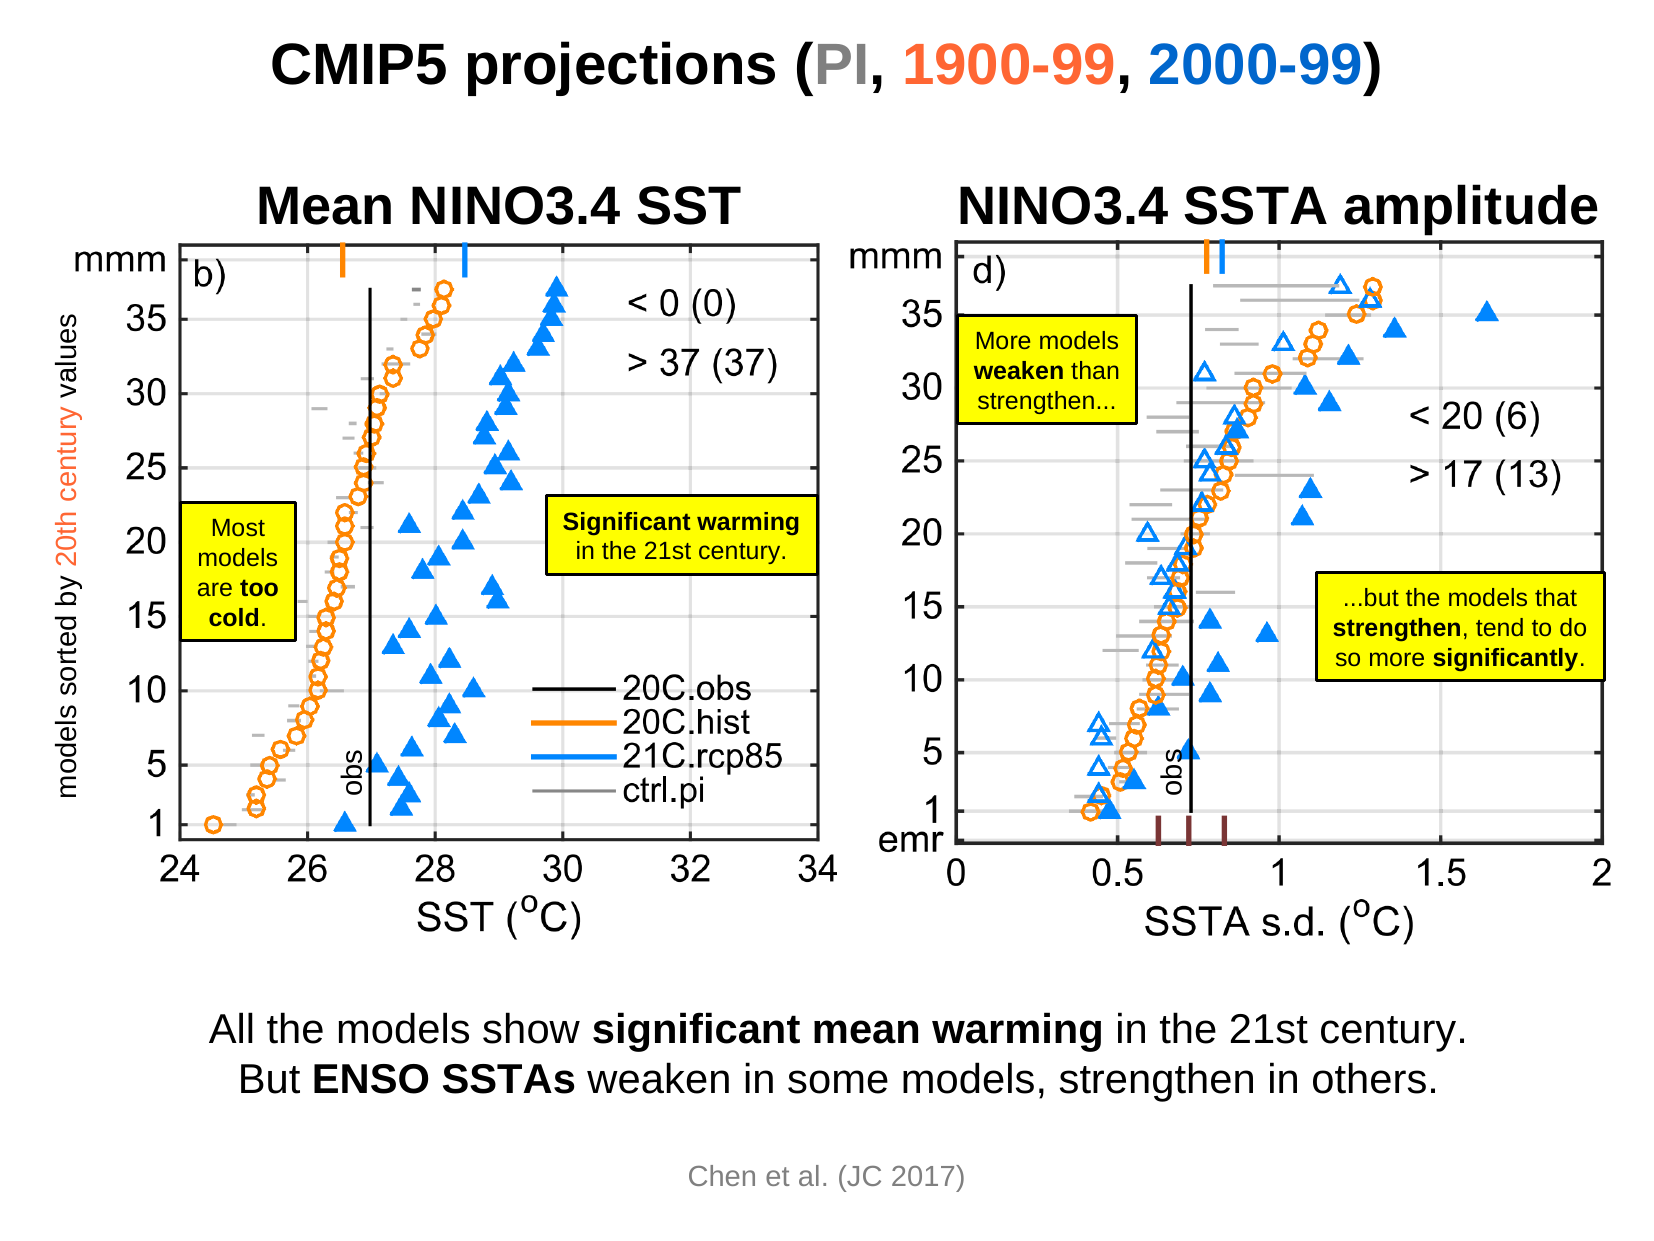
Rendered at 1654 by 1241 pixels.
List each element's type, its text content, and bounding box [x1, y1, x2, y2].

text_box obs [323, 732, 377, 813]
text_box obs [1143, 732, 1197, 813]
text_box All the models show significant mean warming in the 21st century. But ENSO SSTAs weaken in some models, strengthen in others. [68, 994, 1610, 1110]
text_box CMIP5 projections (PI, 1900-99, 2000-99) [44, 27, 1609, 98]
text_box NINO3.4 SSTA amplitude [956, 170, 1603, 236]
text_box More models weaken than strengthen... [957, 315, 1137, 424]
text_box Chen et al. (JC 2017)‏ [672, 1149, 981, 1201]
text_box Significant warming in the 21st century. [546, 495, 818, 575]
text_box models sorted by 20th century values [37, 296, 92, 816]
text_box ...but the models that strengthen, tend to do so more significantly. [1316, 572, 1605, 681]
picture [66, 221, 1621, 949]
text_box Most models are too cold. [180, 502, 296, 641]
text_box Mean NINO3.4 SST [176, 170, 823, 236]
